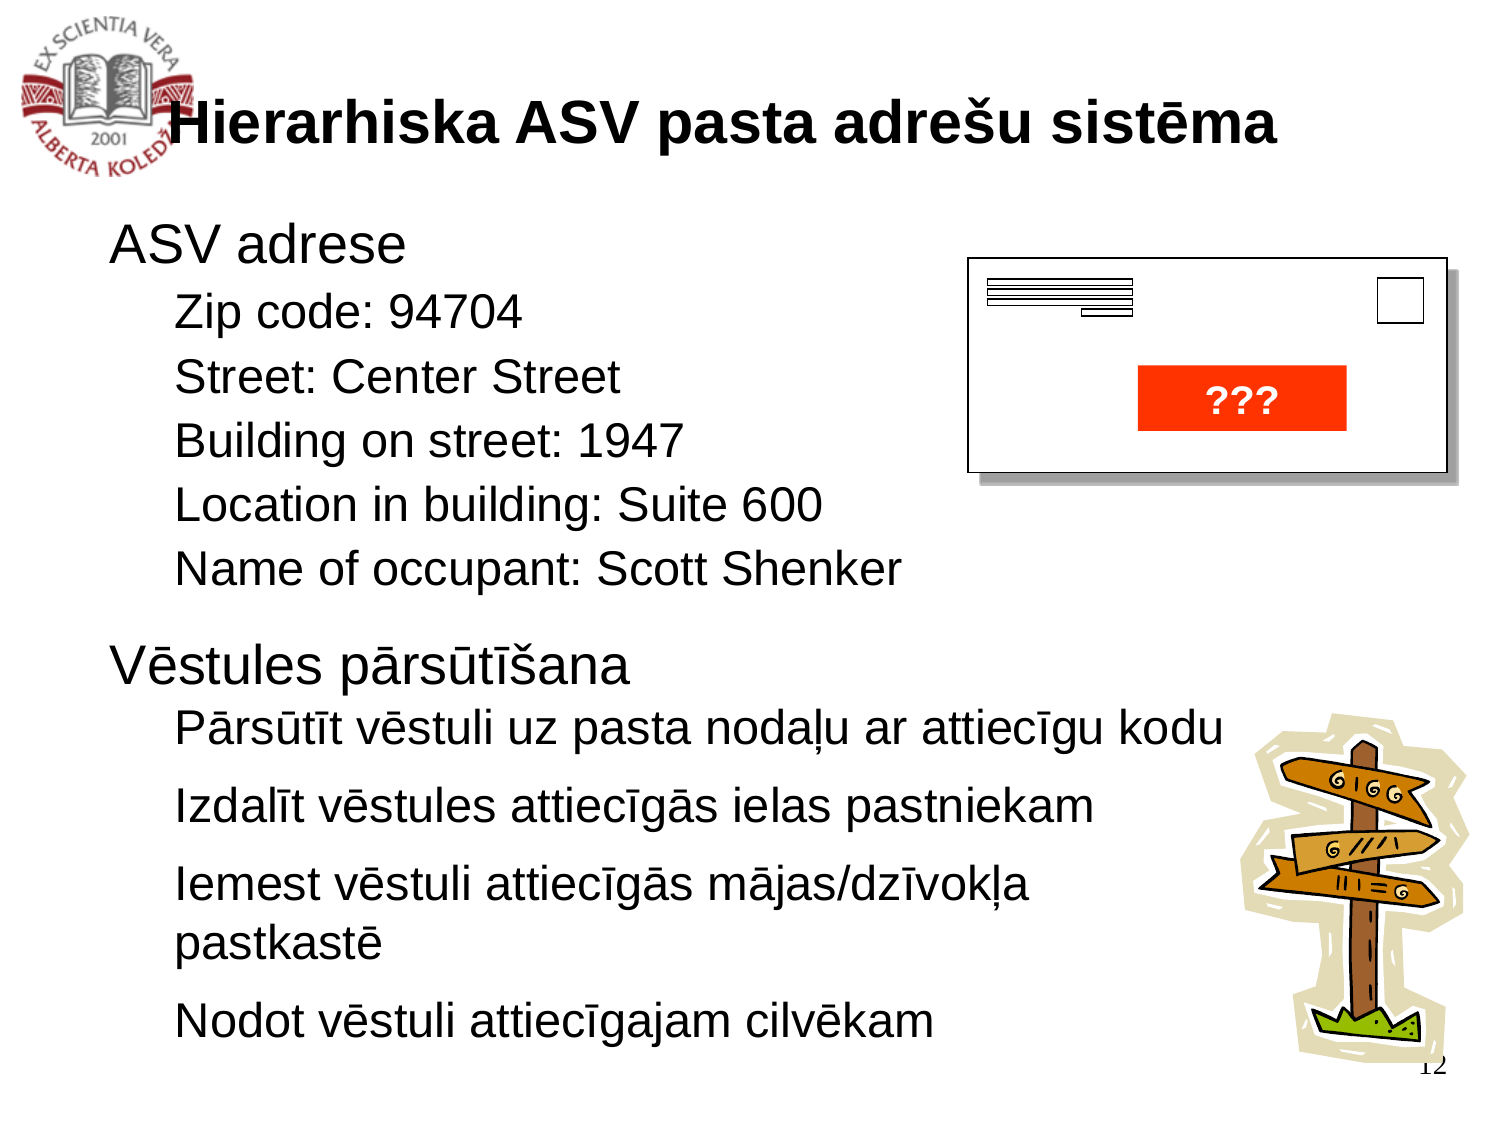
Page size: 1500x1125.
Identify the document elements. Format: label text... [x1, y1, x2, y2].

title Hierarhiska ASV pasta adrešu sistēma [50, 62, 1374, 175]
picture [21, 16, 194, 177]
picture [1240, 708, 1475, 1068]
text_box [968, 258, 1447, 473]
text_box ??? [1137, 365, 1347, 431]
text_box <skaitlis> [1312, 1068, 1463, 1101]
list ASV adrese Zip code: 94704 Street: Center Street Building on street: 1947 Location in building: Suite 600 Name of occupant: Scott Shenker Vēstules pārsūtīšana Pārsūtīt vēstuli uz pasta nodaļu ar attiecīgu kodu Izdalīt vēstules attiecīgās ielas pastniekam Iemest vēstuli attiecīgās mājas/dzīvokļa pastkastē Nodot vēstuli attiecīgajam cilvēkam [29, 200, 1241, 1101]
